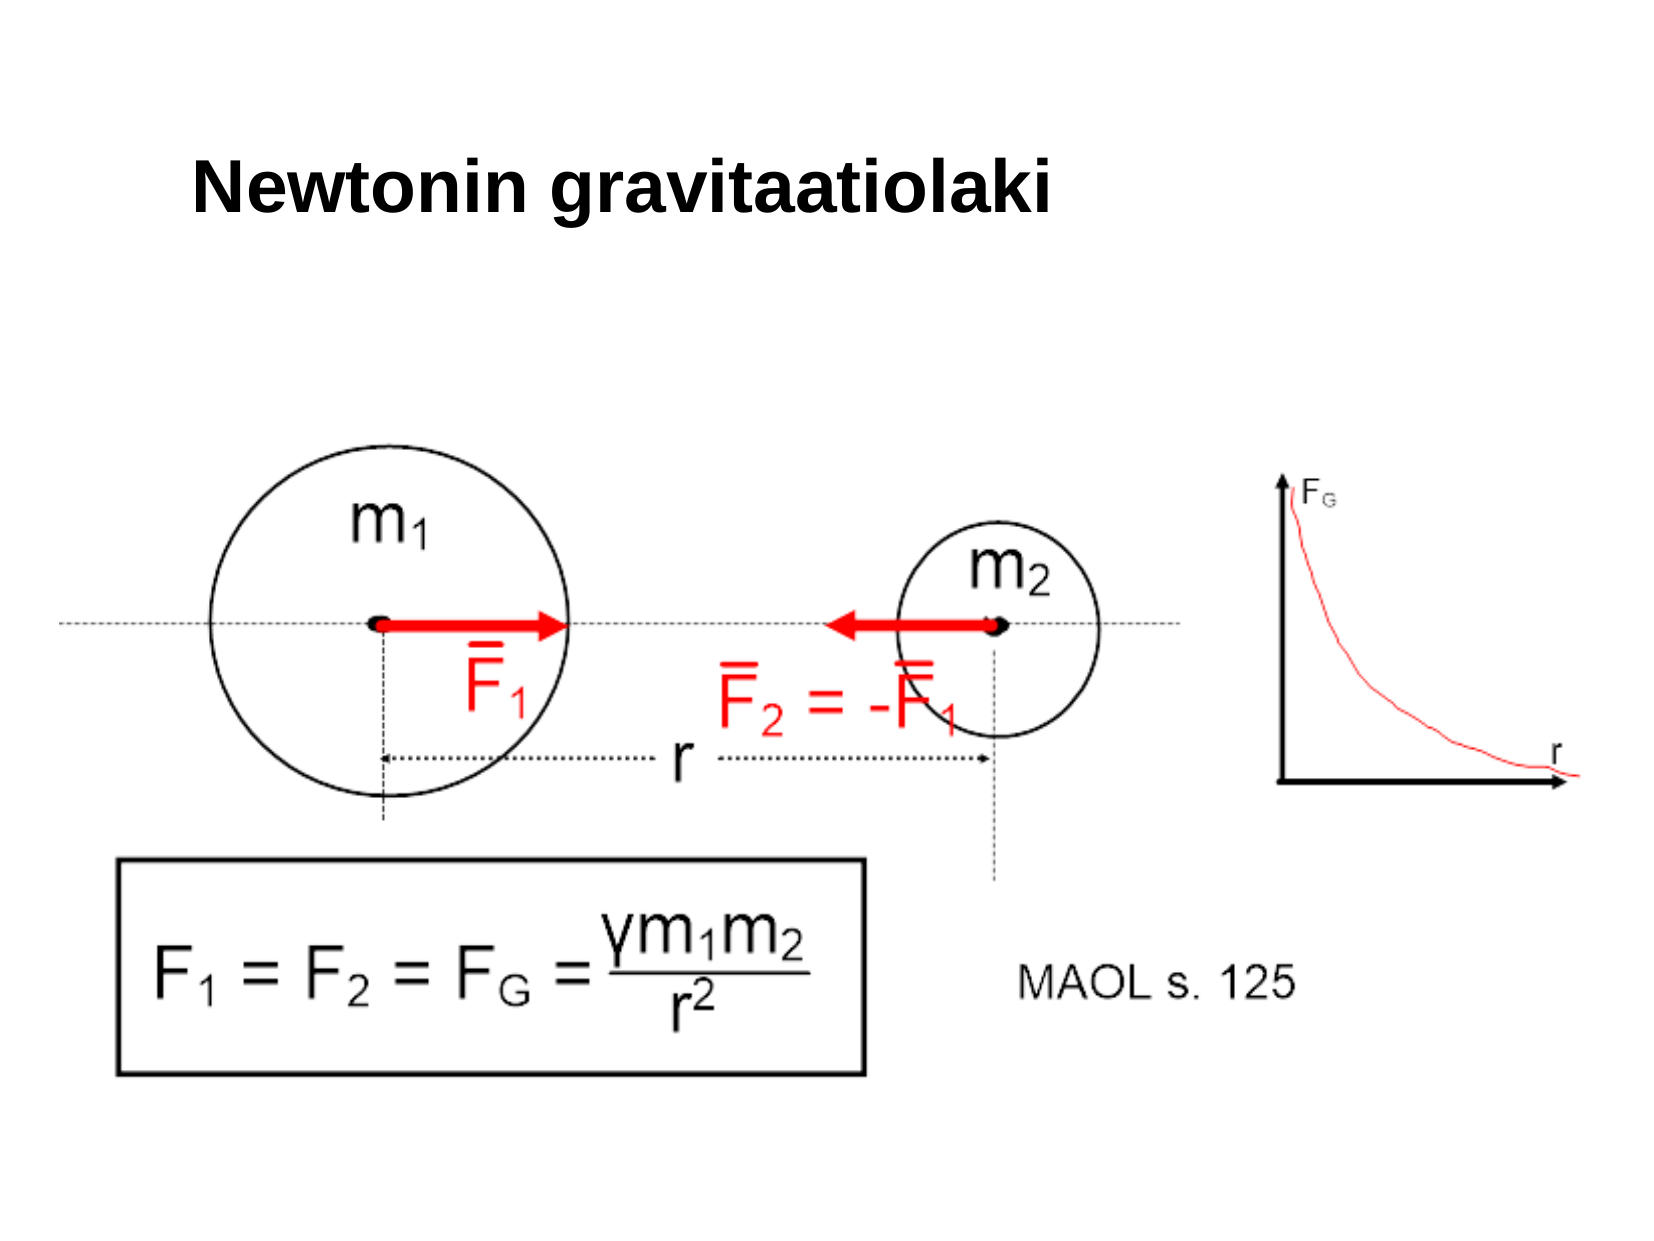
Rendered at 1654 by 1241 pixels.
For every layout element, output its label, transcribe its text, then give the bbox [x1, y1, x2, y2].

picture [59, 354, 1604, 1120]
text_box Newtonin gravitaatiolaki [177, 129, 1070, 235]
